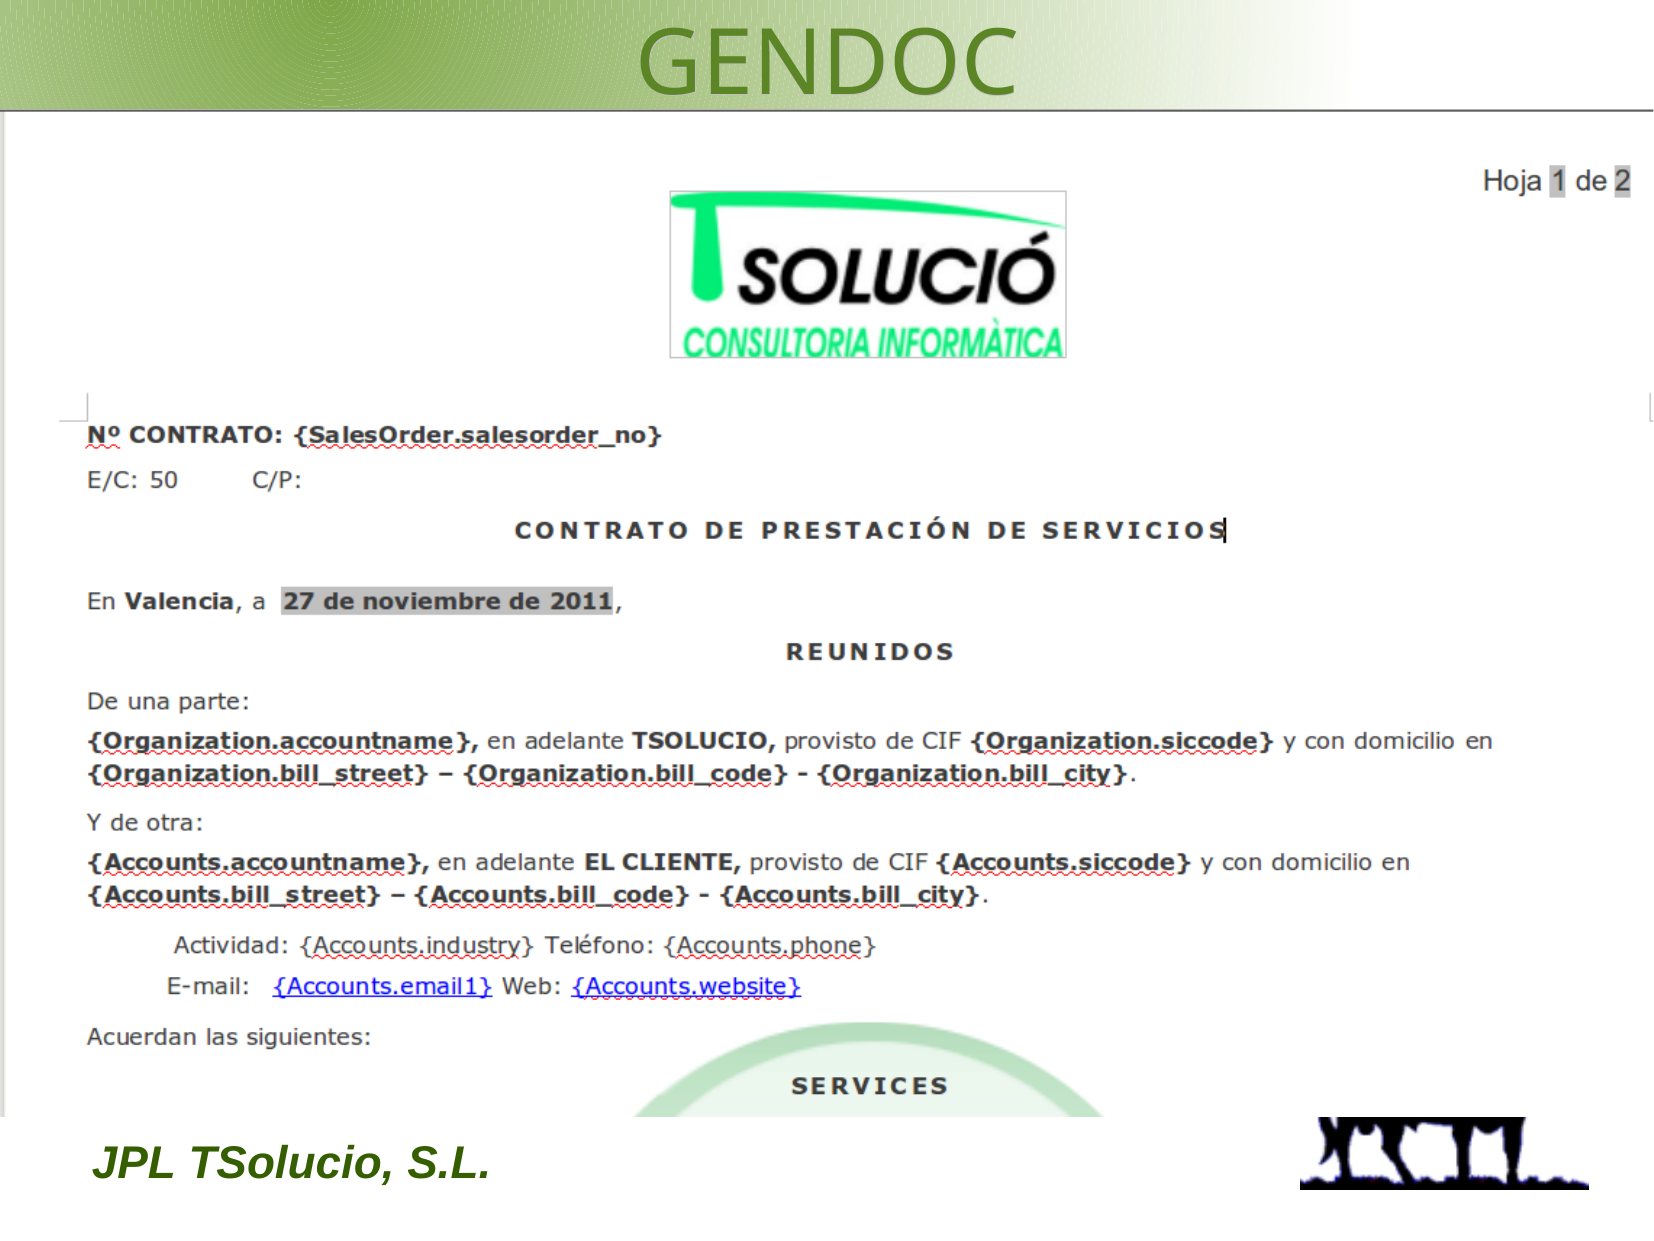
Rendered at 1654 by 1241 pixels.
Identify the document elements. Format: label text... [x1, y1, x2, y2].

title GENDOC [121, 0, 1534, 163]
picture [0, 109, 1654, 1190]
